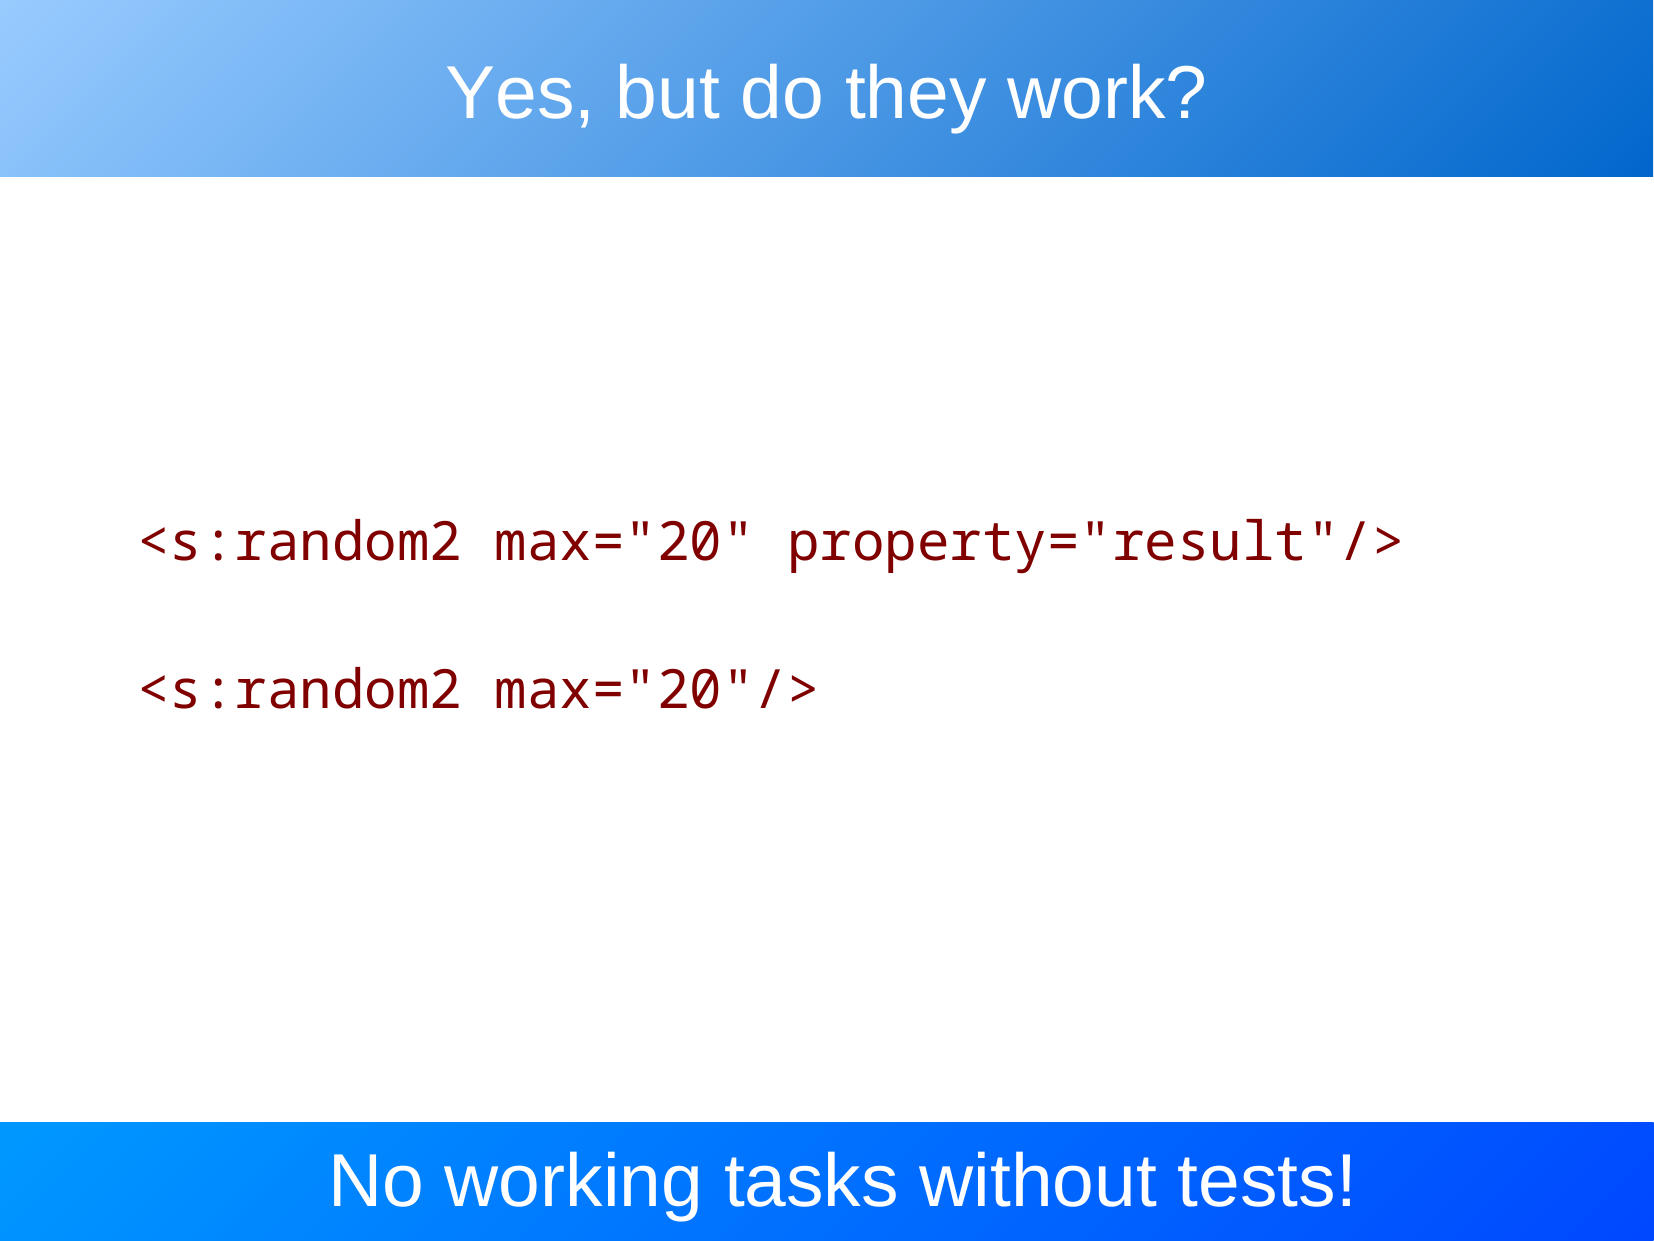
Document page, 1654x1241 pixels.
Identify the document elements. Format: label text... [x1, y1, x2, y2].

title Yes, but do they work? [82, 22, 1571, 163]
text_box <s:random2 max="20" property="result"/> <s:random2 max="20"/> [122, 462, 1570, 788]
title No working tasks without tests! [179, 1136, 1506, 1225]
